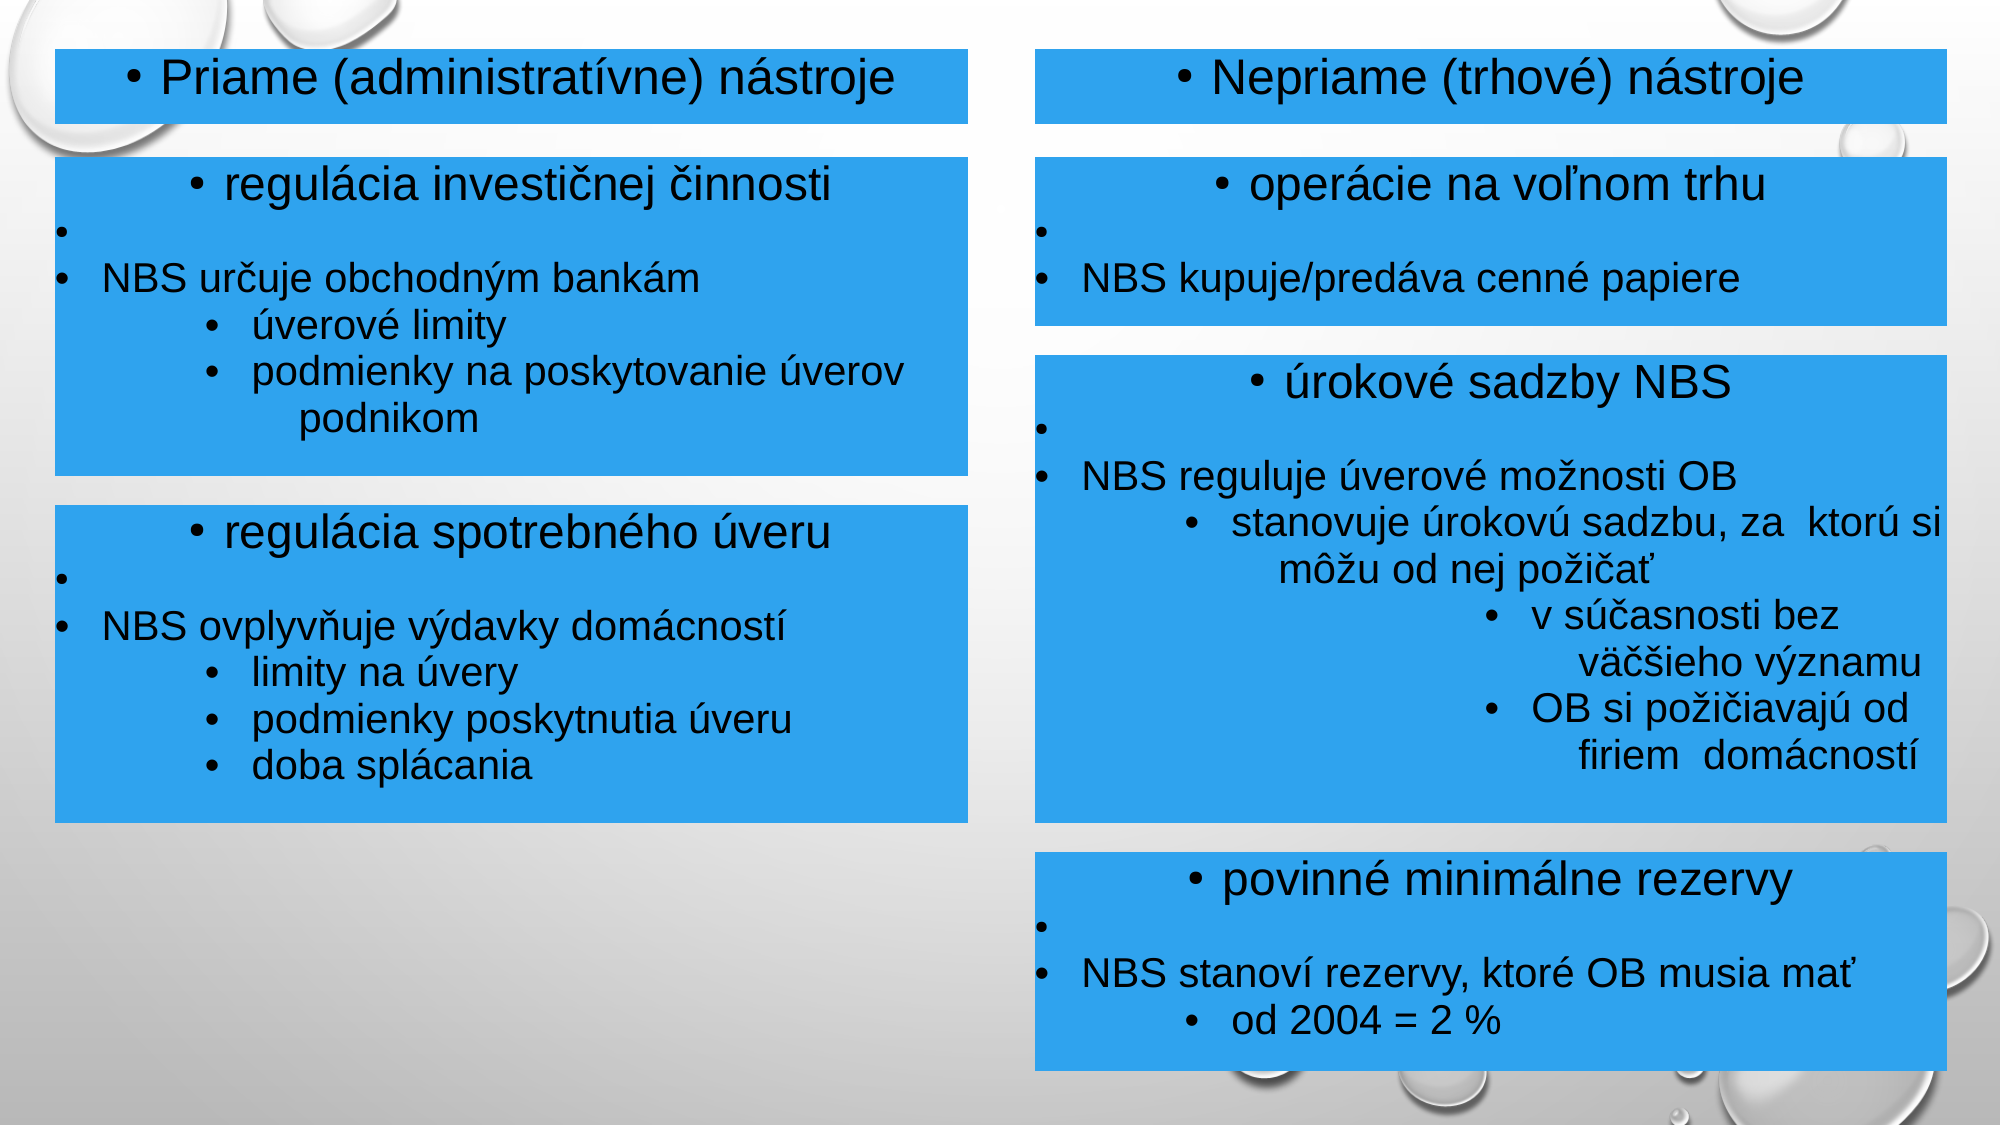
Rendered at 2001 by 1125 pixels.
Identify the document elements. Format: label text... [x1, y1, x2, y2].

table_header Priame (administratívne) nástroje [55, 49, 968, 124]
table_header regulácia investičnej činnosti NBS určuje obchodným bankám úverové limity podmienky na poskytovanie úverov podnikom [55, 157, 968, 476]
table_header povinné minimálne rezervy NBS stanoví rezervy, ktoré OB musia mať od 2004 = 2 % [1035, 852, 1947, 1071]
table_header operácie na voľnom trhu NBS kupuje/predáva cenné papiere [1035, 157, 1947, 326]
table_header Nepriame (trhové) nástroje [1035, 49, 1947, 124]
table_header úrokové sadzby NBS NBS reguluje úverové možnosti OB stanovuje úrokovú sadzbu, za ktorú si môžu od nej požičať v súčasnosti bez väčšieho významu OB si požičiavajú od firiem domácností [1035, 355, 1947, 823]
table_header regulácia spotrebného úveru NBS ovplyvňuje výdavky domácností limity na úvery podmienky poskytnutia úveru doba splácania [55, 505, 968, 823]
